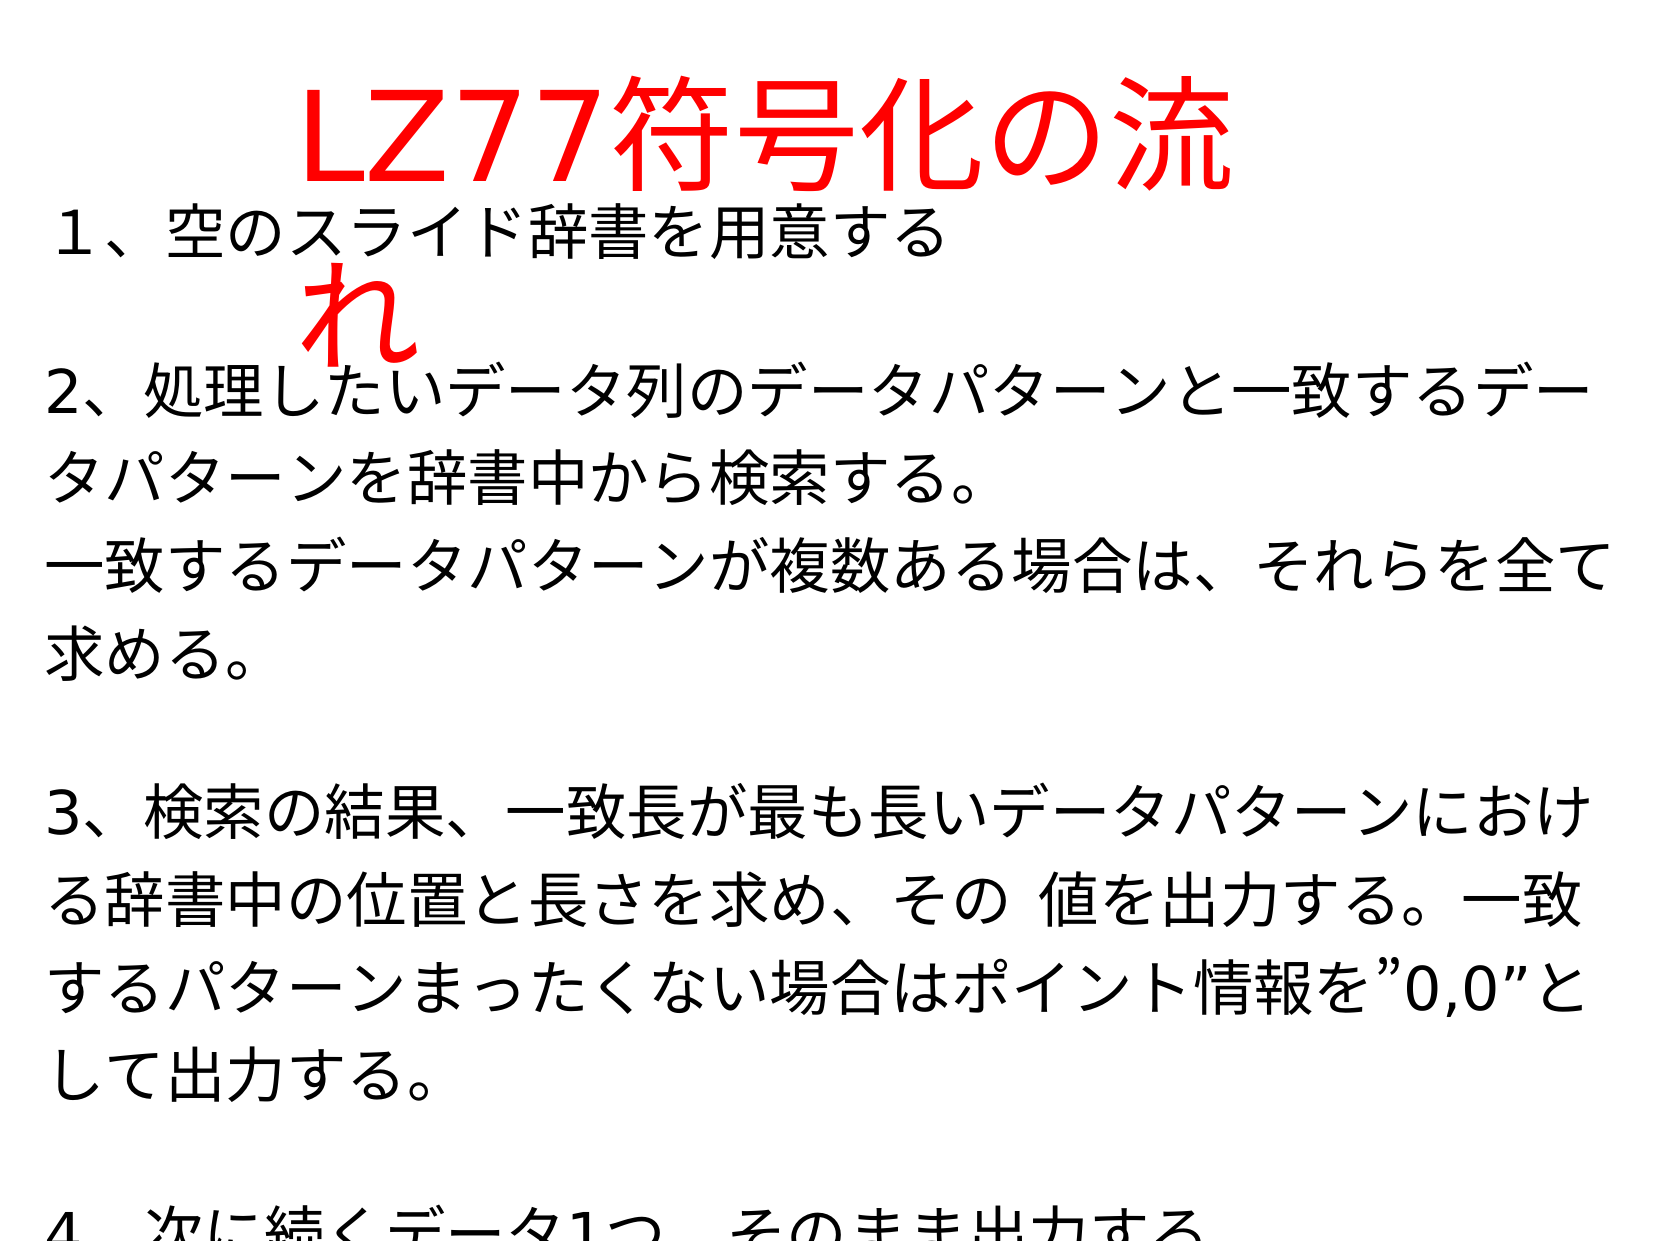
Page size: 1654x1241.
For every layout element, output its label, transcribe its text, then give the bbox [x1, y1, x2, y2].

text_box １、空のスライド辞書を用意する 2、処理したいデータ列のデータパターンと一致するデータパターンを辞書中から検索する。 一致するデータパターンが複数ある場合は、それらを全て求める。 3、検索の結果、一致長が最も長いデータパターンにおける辞書中の位置と長さを求め、その 値を出力する。一致するパターンまったくない場合はポイント情報を”0,0”として出力する。 4、次に続くデータ1つ、そのまま出力する。 5、辞書データの更新。 6、処理したいデータ列がなくなるまで2〜5を繰り返す。 [29, 177, 1654, 1221]
text_box LZ77符号化の流れ [280, 29, 1374, 177]
